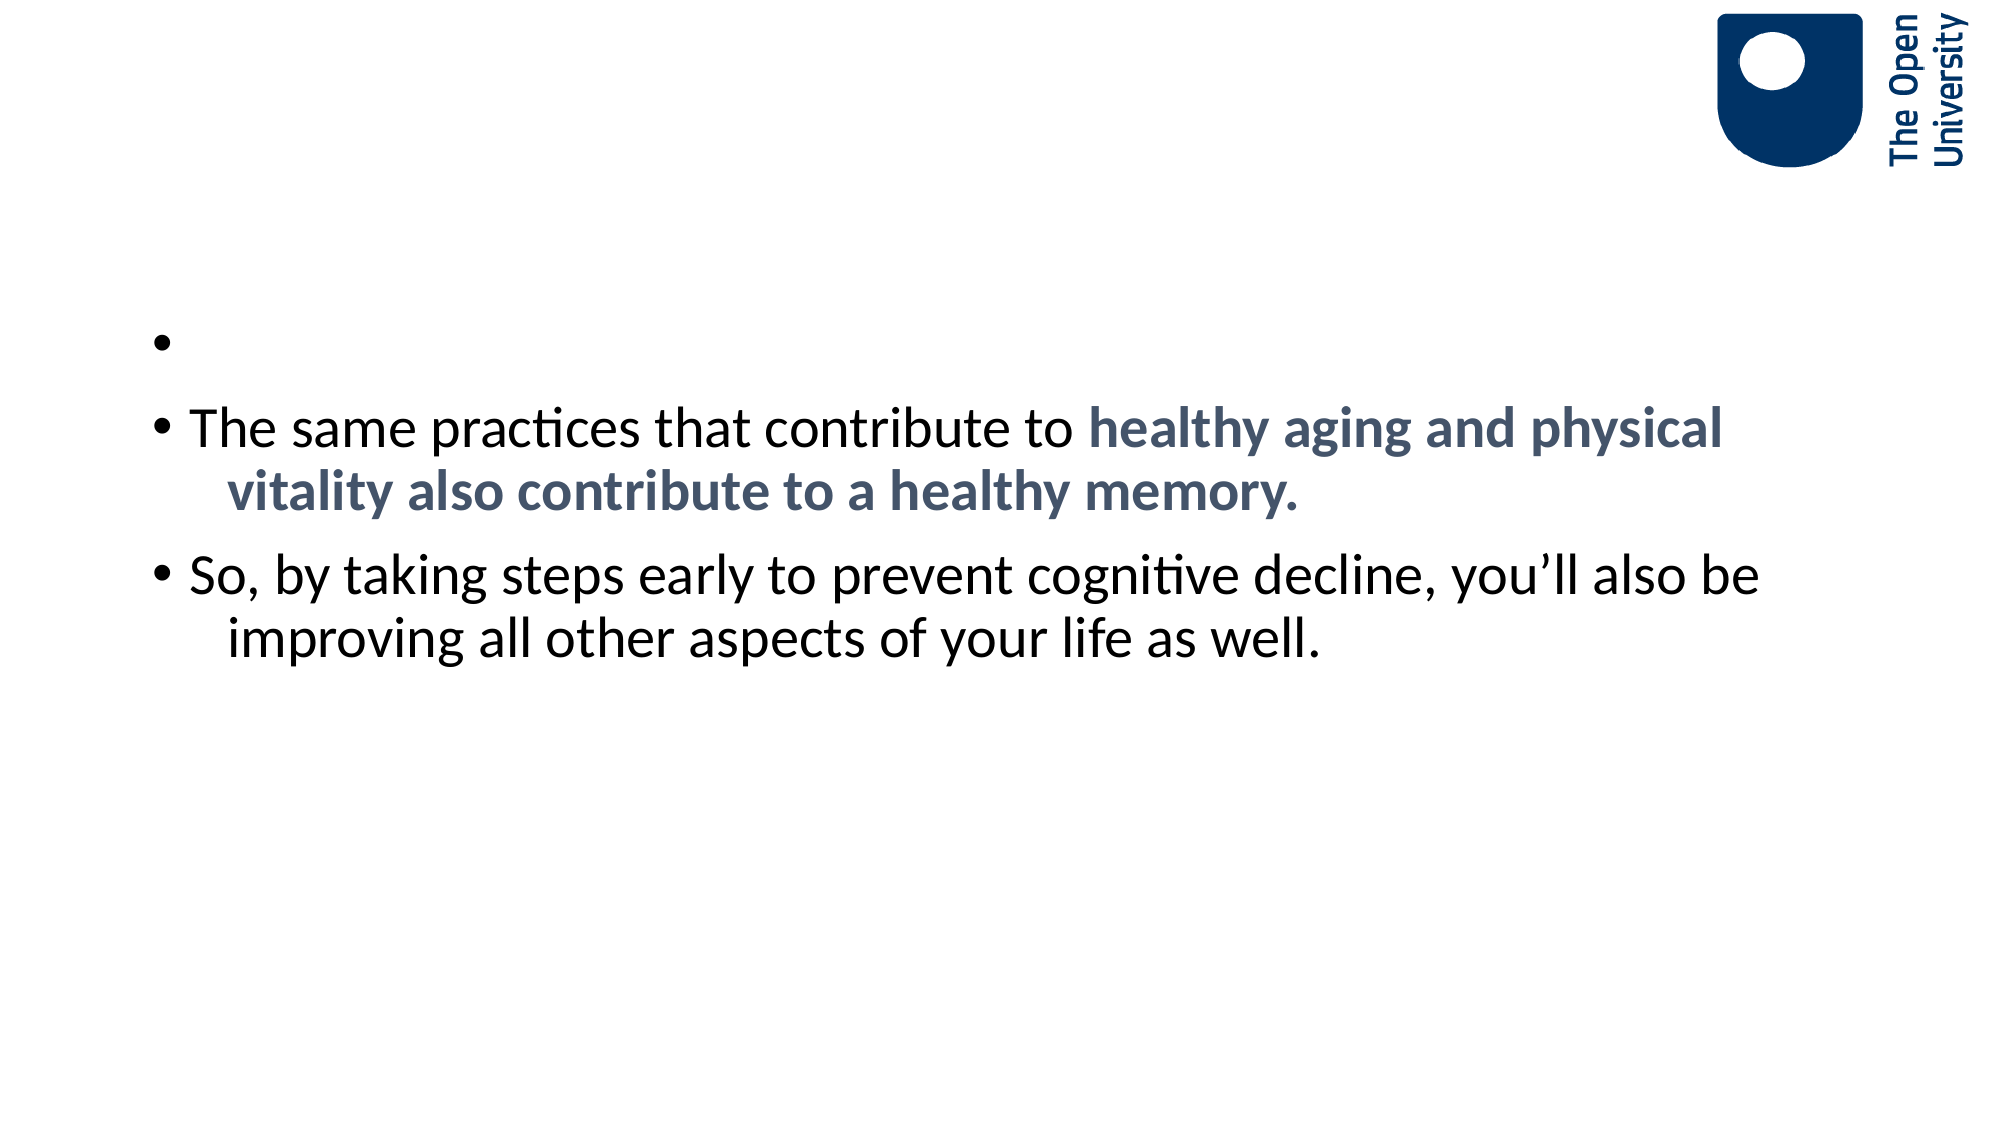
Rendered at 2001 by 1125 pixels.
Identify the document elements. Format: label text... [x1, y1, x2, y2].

list The same practices that contribute to healthy aging and physical vitality also contribute to a healthy memory. So, by taking steps early to prevent cognitive decline, you’ll also be improving all other aspects of your life as well. [137, 299, 1863, 1014]
picture [1716, 10, 1971, 170]
